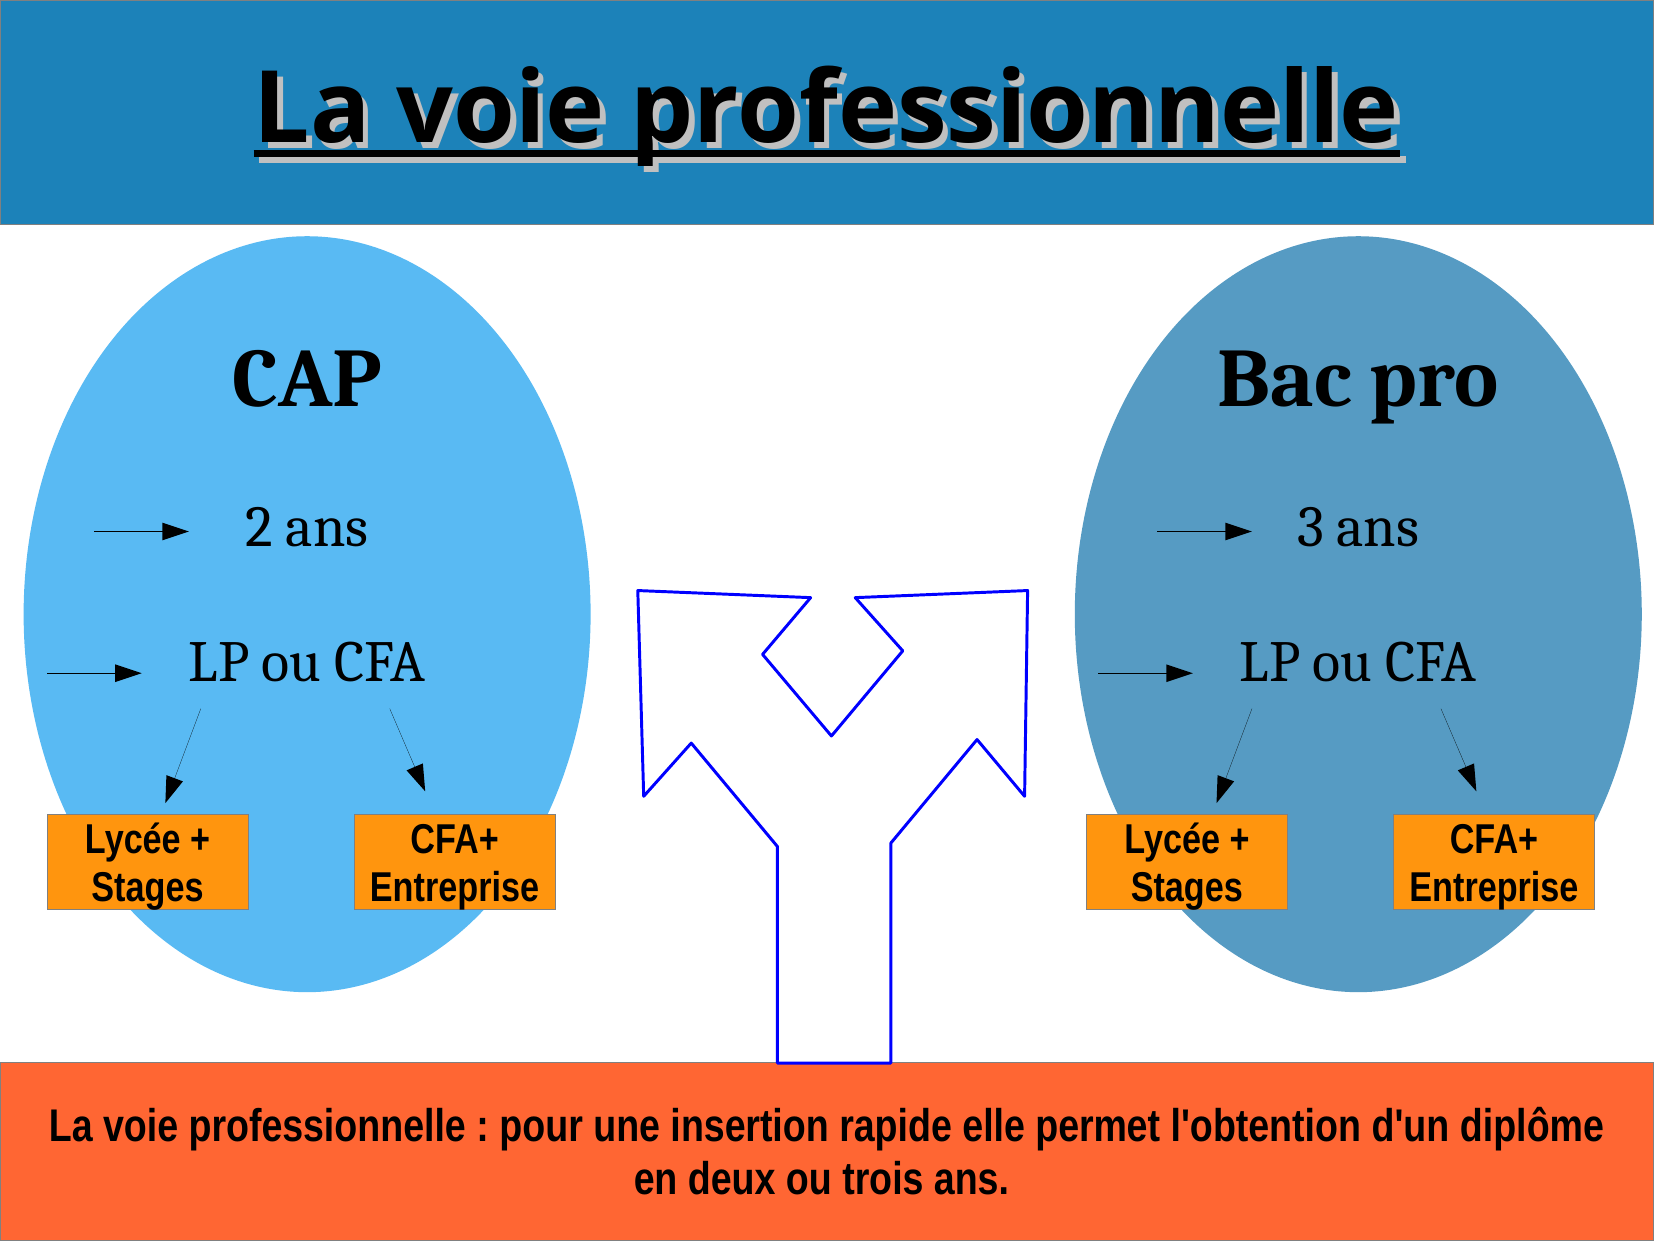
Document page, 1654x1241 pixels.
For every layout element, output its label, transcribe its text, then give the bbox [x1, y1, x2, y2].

text_box Bac pro 3 ans LP ou CFA [1074, 236, 1642, 993]
text_box Lycée + Stages [1086, 814, 1288, 910]
text_box [0, 0, 1654, 225]
text_box CAP 2 ans LP ou CFA [23, 236, 591, 993]
text_box La voie professionnelle : pour une insertion rapide elle permet l'obtention d'un diplôme en deux ou trois ans. [0, 1062, 1654, 1241]
text_box CFA+ Entreprise [1393, 814, 1595, 910]
title La voie professionnelle [82, 0, 1571, 208]
text_box Lycée + Stages [47, 814, 249, 910]
text_box CFA+ Entreprise [354, 814, 556, 910]
